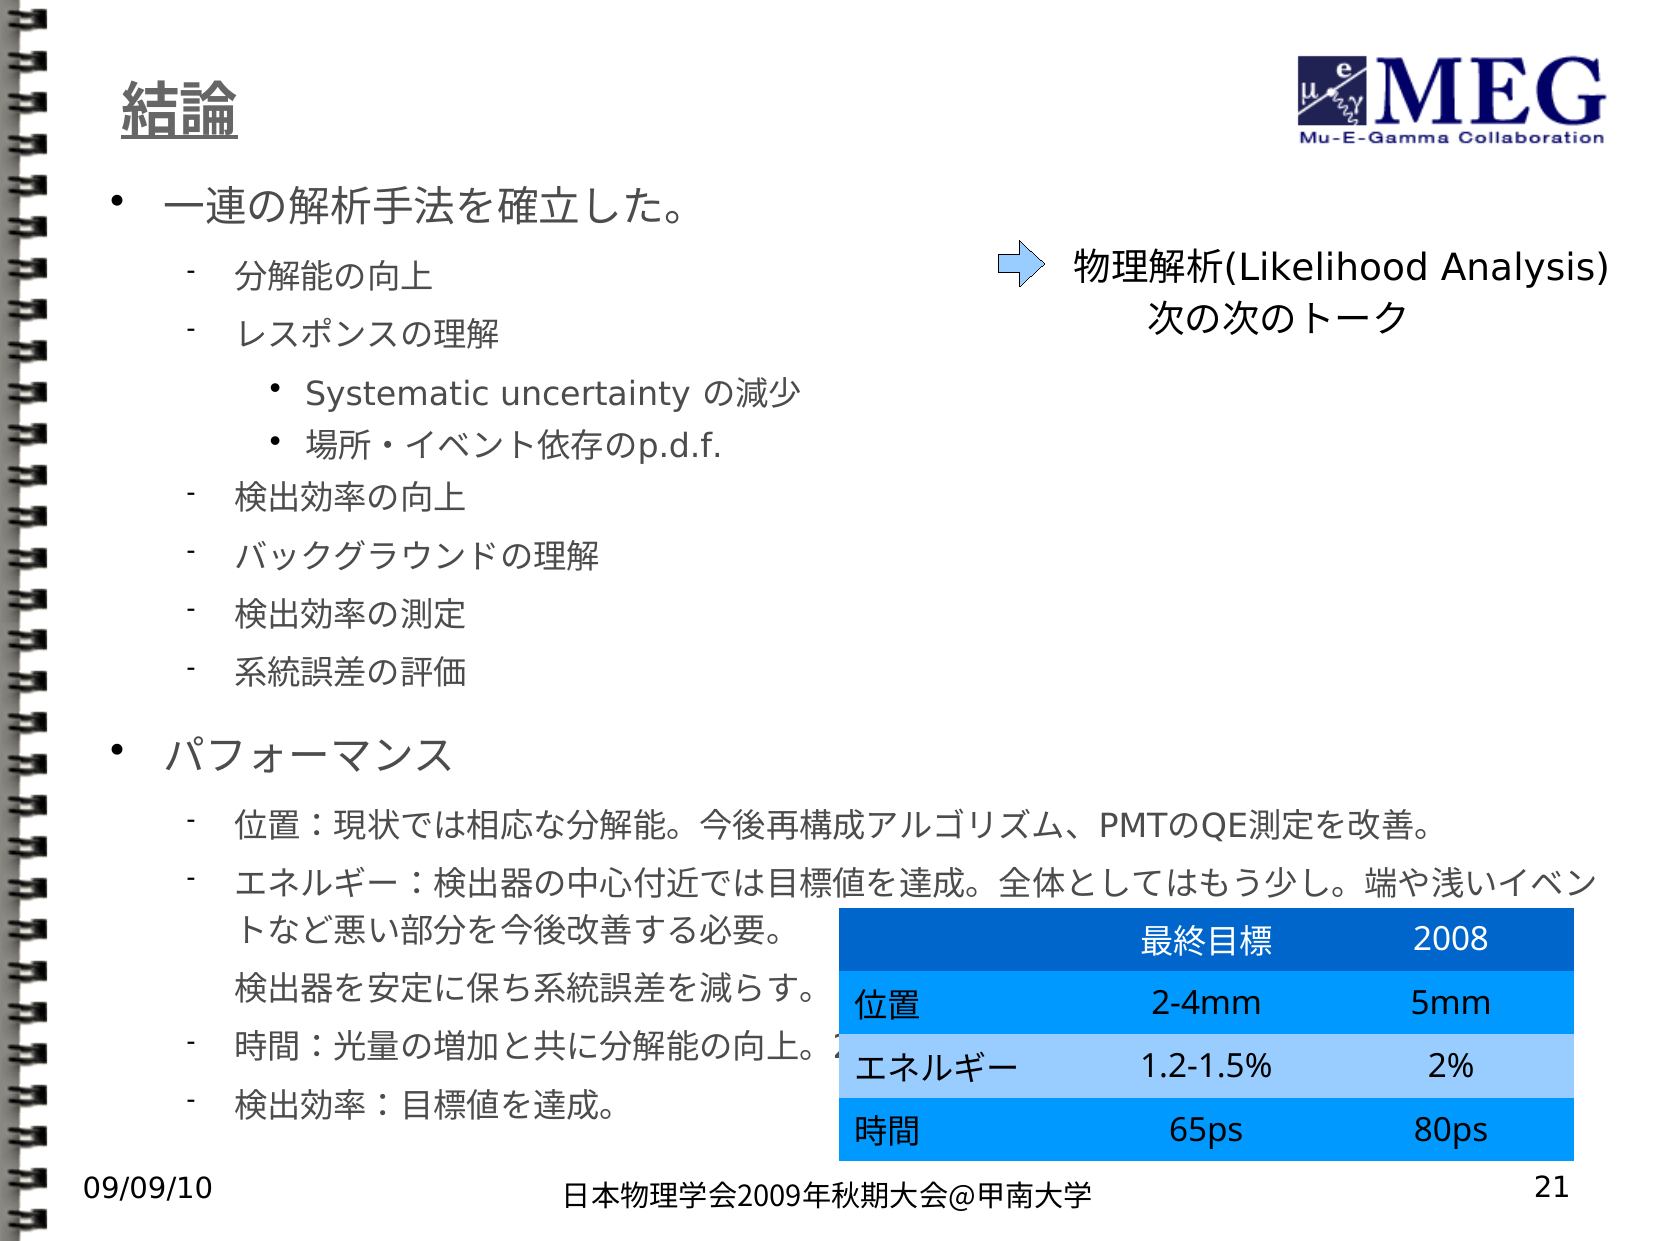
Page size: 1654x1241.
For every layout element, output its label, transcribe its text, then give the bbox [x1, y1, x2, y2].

picture [0, 0, 1654, 1241]
table_cell 2-4mm [1084, 971, 1329, 1034]
text_box 物理解析(Likelihood Analysis) 次の次のトーク [1058, 230, 1626, 326]
table_cell 時間 [839, 1098, 1084, 1161]
table_header [839, 908, 1084, 971]
table_cell 5mm [1329, 971, 1574, 1034]
text_box [998, 240, 1045, 287]
table_header 2008 [1329, 908, 1574, 971]
table_cell 80ps [1329, 1098, 1574, 1161]
table_cell 65ps [1084, 1098, 1329, 1161]
table_header 最終目標 [1084, 908, 1329, 971]
list 一連の解析手法を確立した。 分解能の向上 レスポンスの理解 Systematic uncertainty の減少 場所・イベント依存のp.d.f. 検出効率の向上 バックグラウンドの理解 検出効率の測定 系統誤差の評価 パフォーマンス 位置：現状では相応な分解能。今後再構成アルゴリズム、PMTのQE測定を改善。 エネルギー：検出器の中心付近では目標値を達成。全体としてはもう少し。端や浅いイベントなど悪い部分を今後改善する必要。 検出器を安定に保ち系統誤差を減らす。 時間：光量の増加と共に分解能の向上。2008年終盤ではほぼ目標を達成。 検出効率：目標値を達成。 [92, 174, 1607, 1094]
table_cell 位置 [839, 971, 1084, 1034]
table_cell 1.2-1.5% [1084, 1034, 1329, 1098]
table_cell 2% [1329, 1034, 1574, 1098]
table_cell エネルギー [839, 1034, 1084, 1098]
title 結論 [121, 50, 1614, 162]
